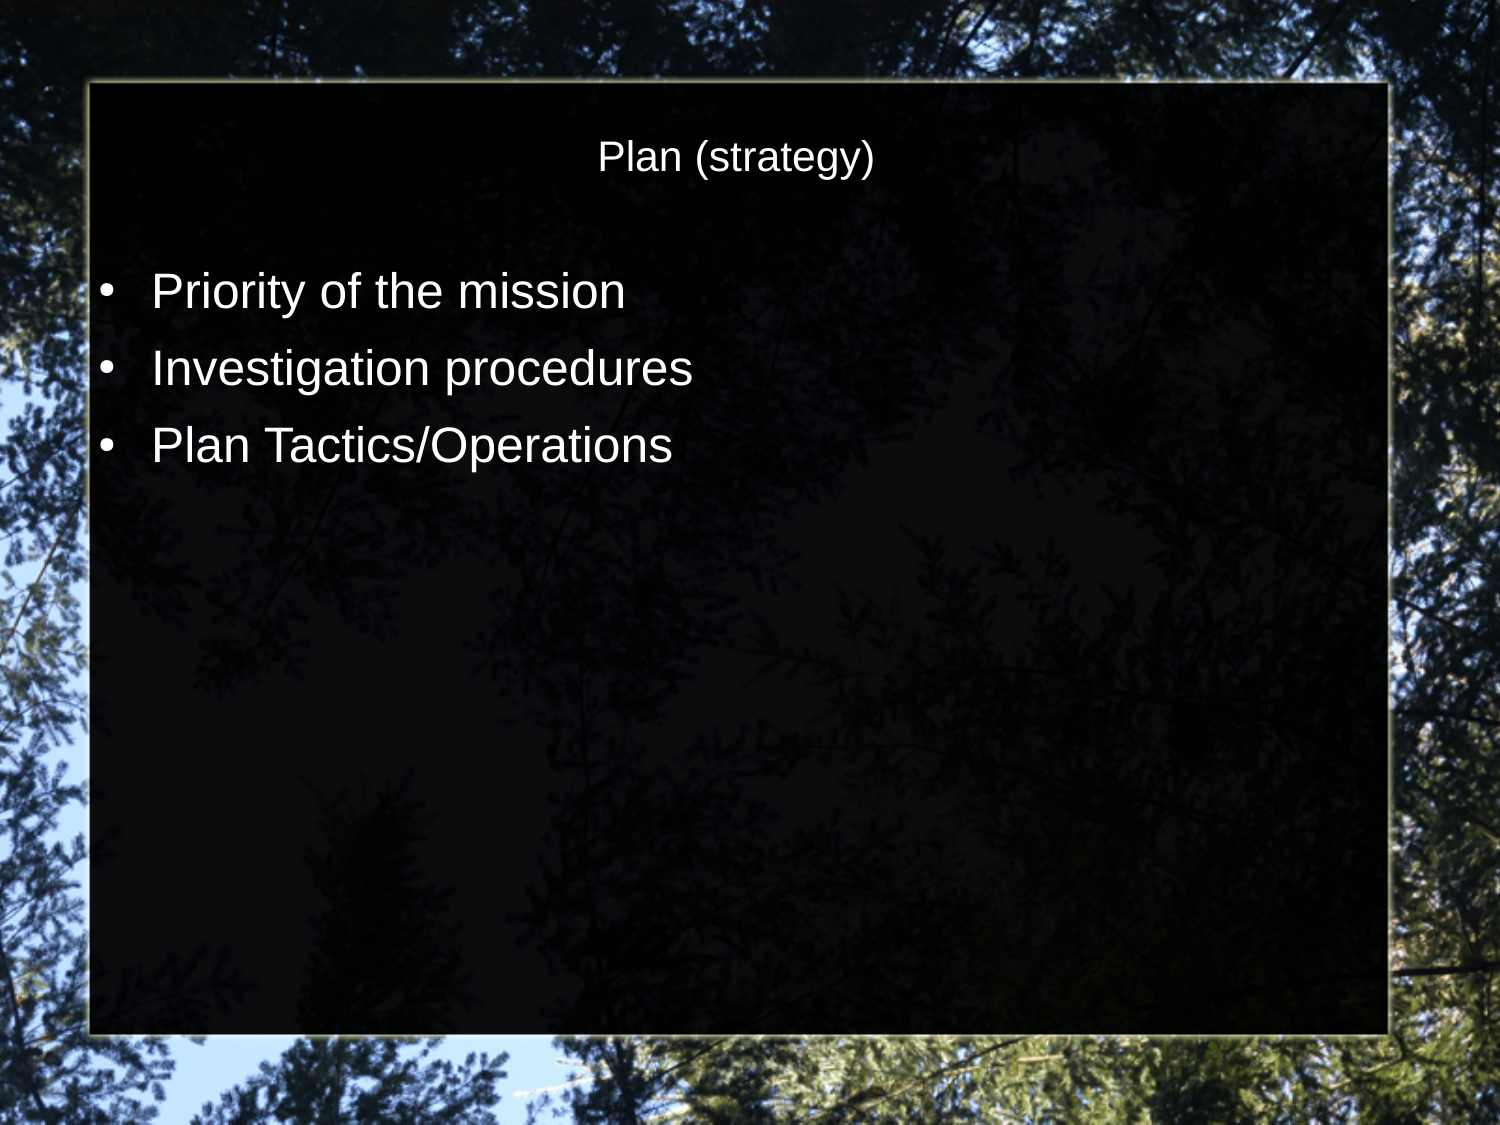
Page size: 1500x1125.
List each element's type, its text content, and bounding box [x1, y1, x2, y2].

list Priority of the mission Investigation procedures Plan Tactics/Operations [80, 263, 1393, 916]
picture [0, 0, 1500, 1125]
title Plan (strategy) [80, 80, 1393, 233]
